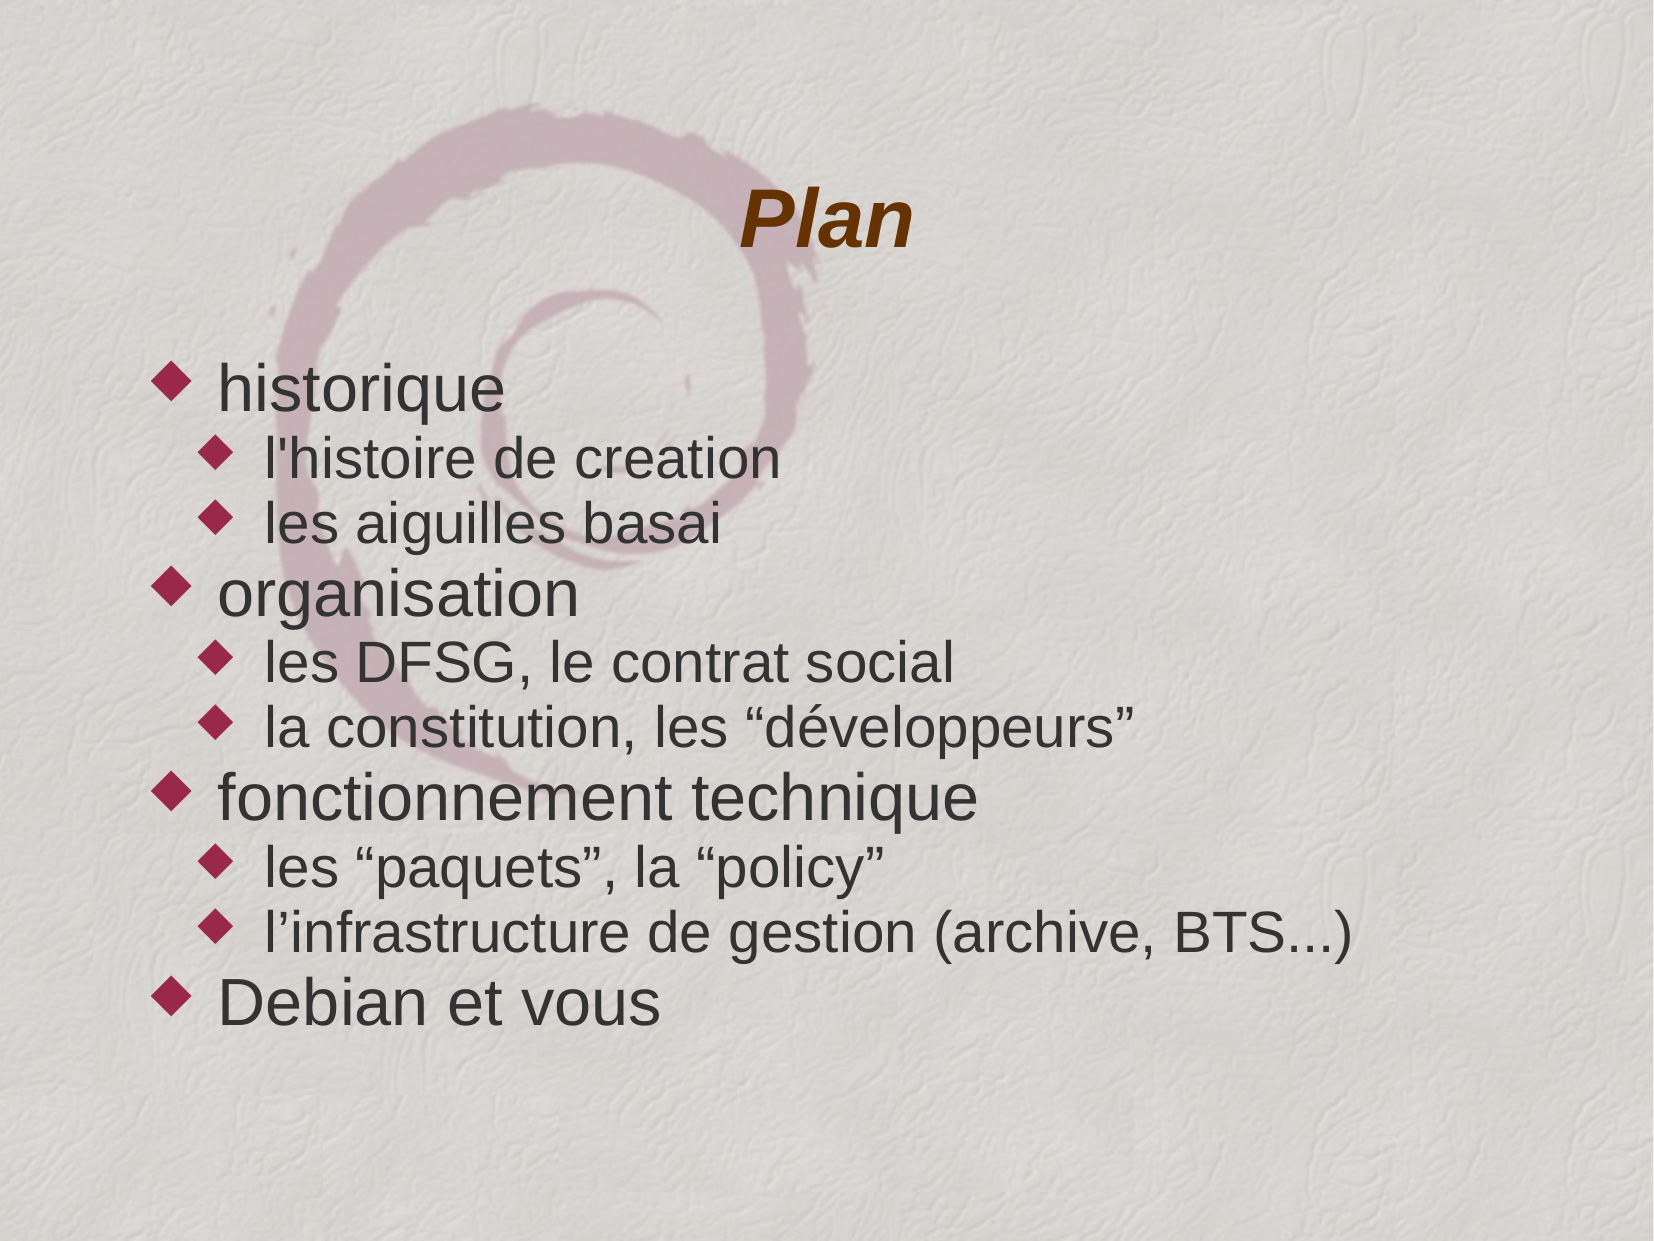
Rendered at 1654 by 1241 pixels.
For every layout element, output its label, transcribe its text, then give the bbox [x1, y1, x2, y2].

title Plan [121, 114, 1534, 322]
picture [0, 0, 1654, 1241]
list historique l'histoire de creation les aiguilles basai organisation les DFSG, le contrat social la constitution, les “développeurs” fonctionnement technique les “paquets”, la “policy” l’infrastructure de gestion (archive, BTS...) Debian et vous [134, 350, 1516, 1133]
